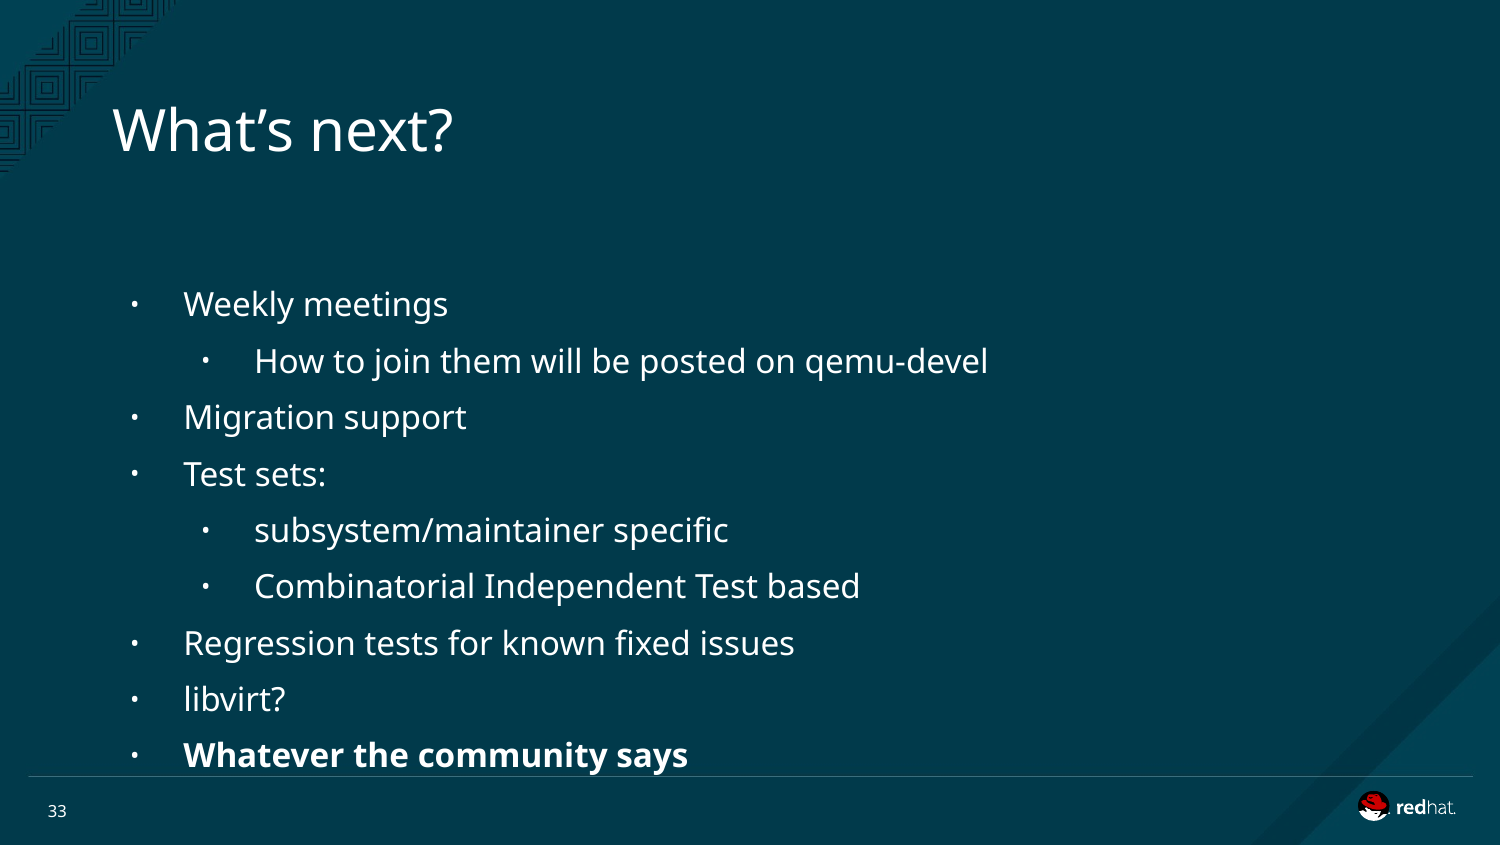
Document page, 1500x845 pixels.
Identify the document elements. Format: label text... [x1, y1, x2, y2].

title What’s next? [112, 0, 1388, 169]
picture [99, 38, 103, 49]
list Weekly meetings How to join them will be posted on qemu-devel Migration support Test sets: subsystem/maintainer specific Combinatorial Independent Test based Regression tests for known fixed issues libvirt? Whatever the community says [112, 281, 1388, 772]
